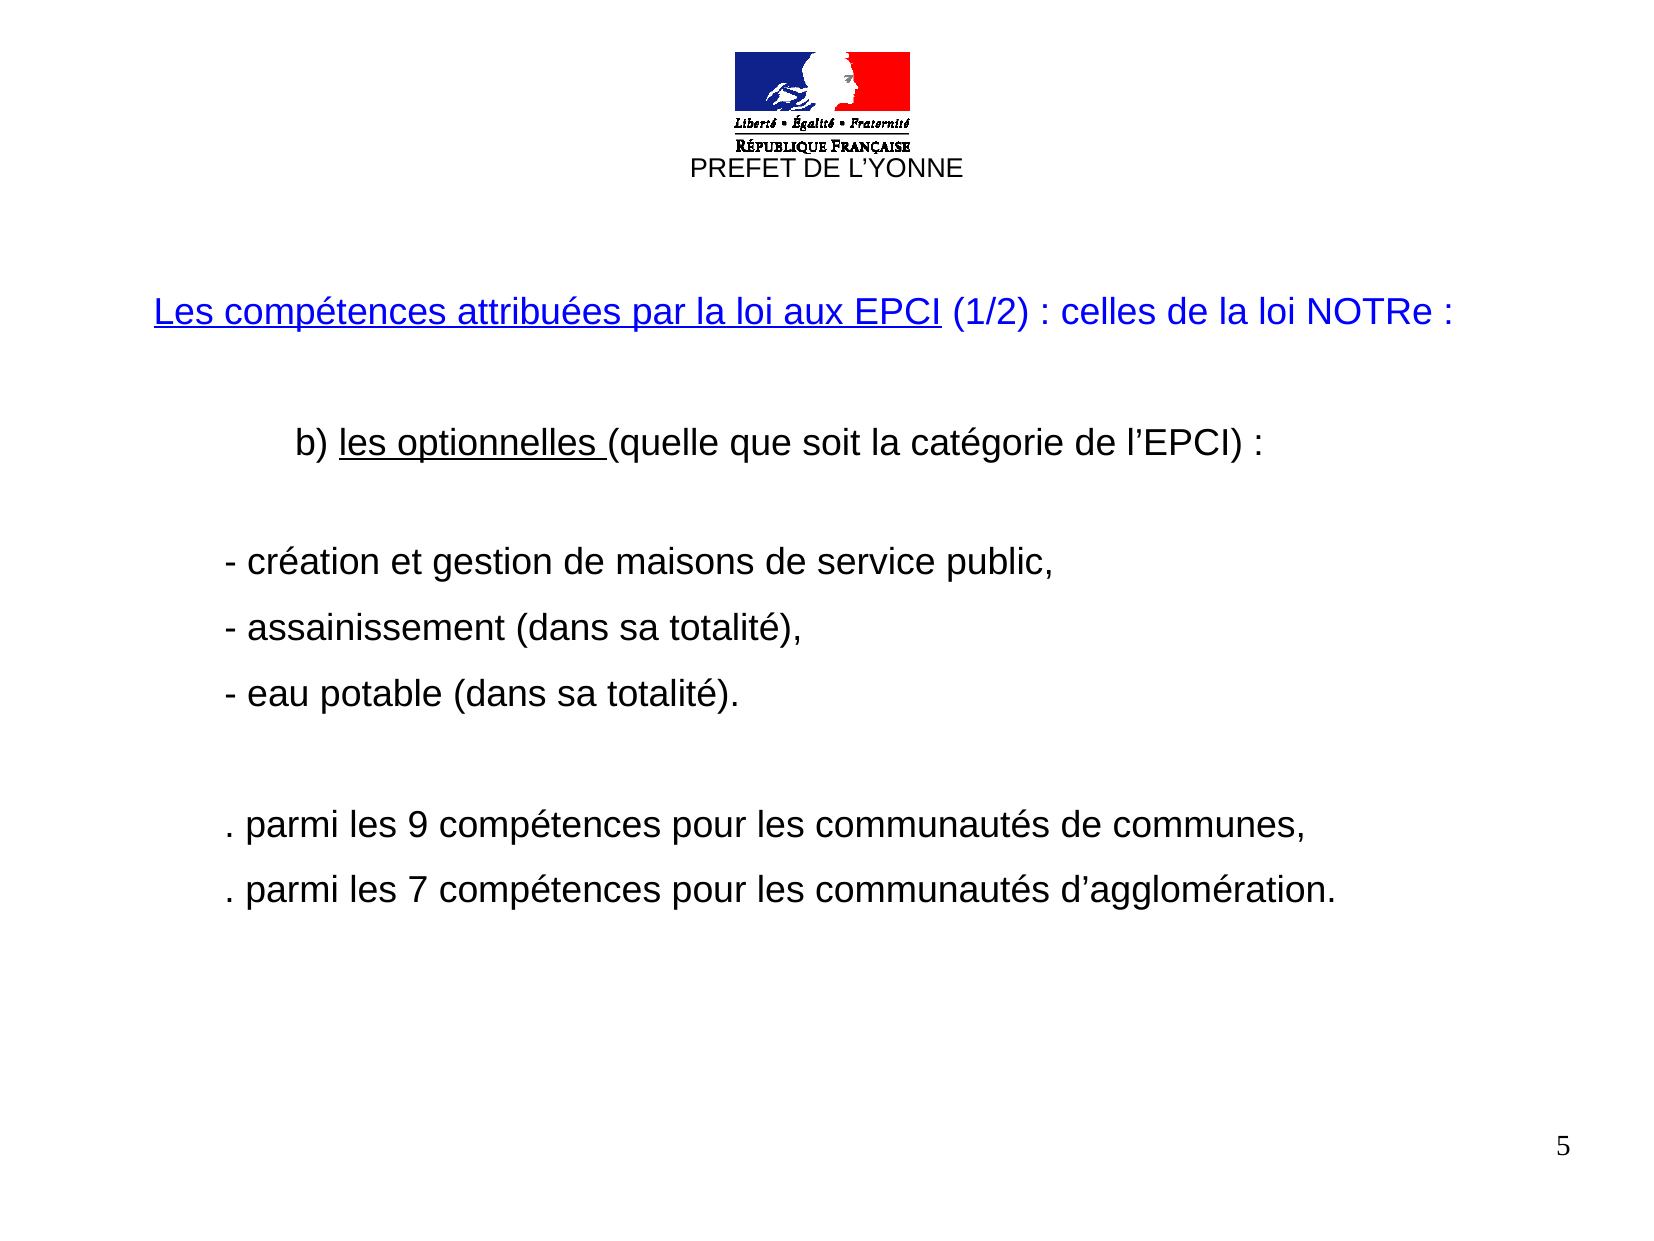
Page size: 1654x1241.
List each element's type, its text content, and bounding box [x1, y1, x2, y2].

list Les compétences attribuées par la loi aux EPCI (1/2) : celles de la loi NOTRe : b) les optionnelles (quelle que soit la catégorie de l’EPCI) : - création et gestion de maisons de service public, - assainissement (dans sa totalité), - eau potable (dans sa totalité). . parmi les 9 compétences pour les communautés de communes, . parmi les 7 compétences pour les communautés d’agglomération. [82, 290, 1571, 1134]
chart [733, 49, 910, 154]
title PREFET DE L’YONNE [82, 49, 1571, 257]
